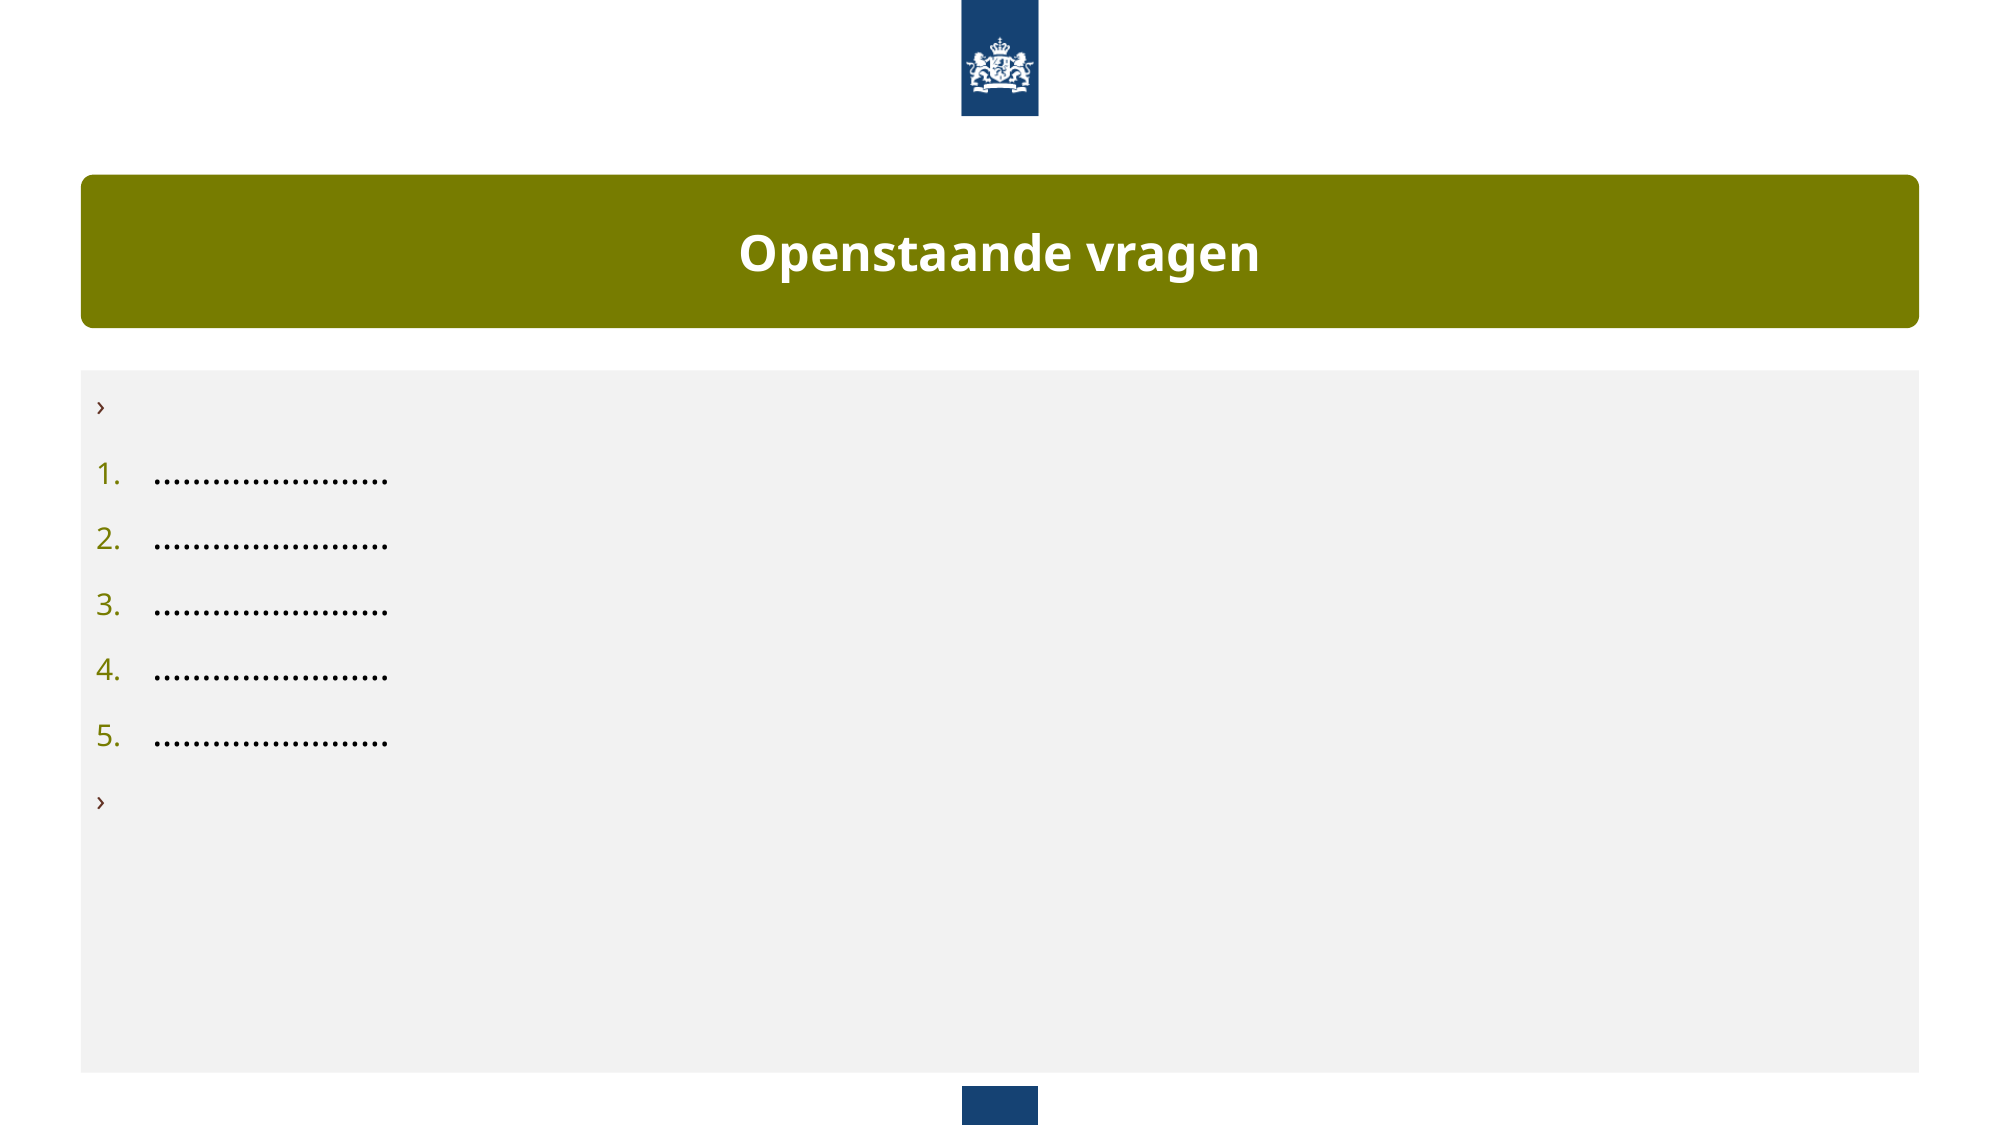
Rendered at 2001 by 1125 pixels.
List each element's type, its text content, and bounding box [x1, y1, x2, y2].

text_box …………………… …………………… …………………… …………………… …………………… [80, 370, 1919, 1073]
text_box Openstaande vragen [80, 174, 1920, 329]
